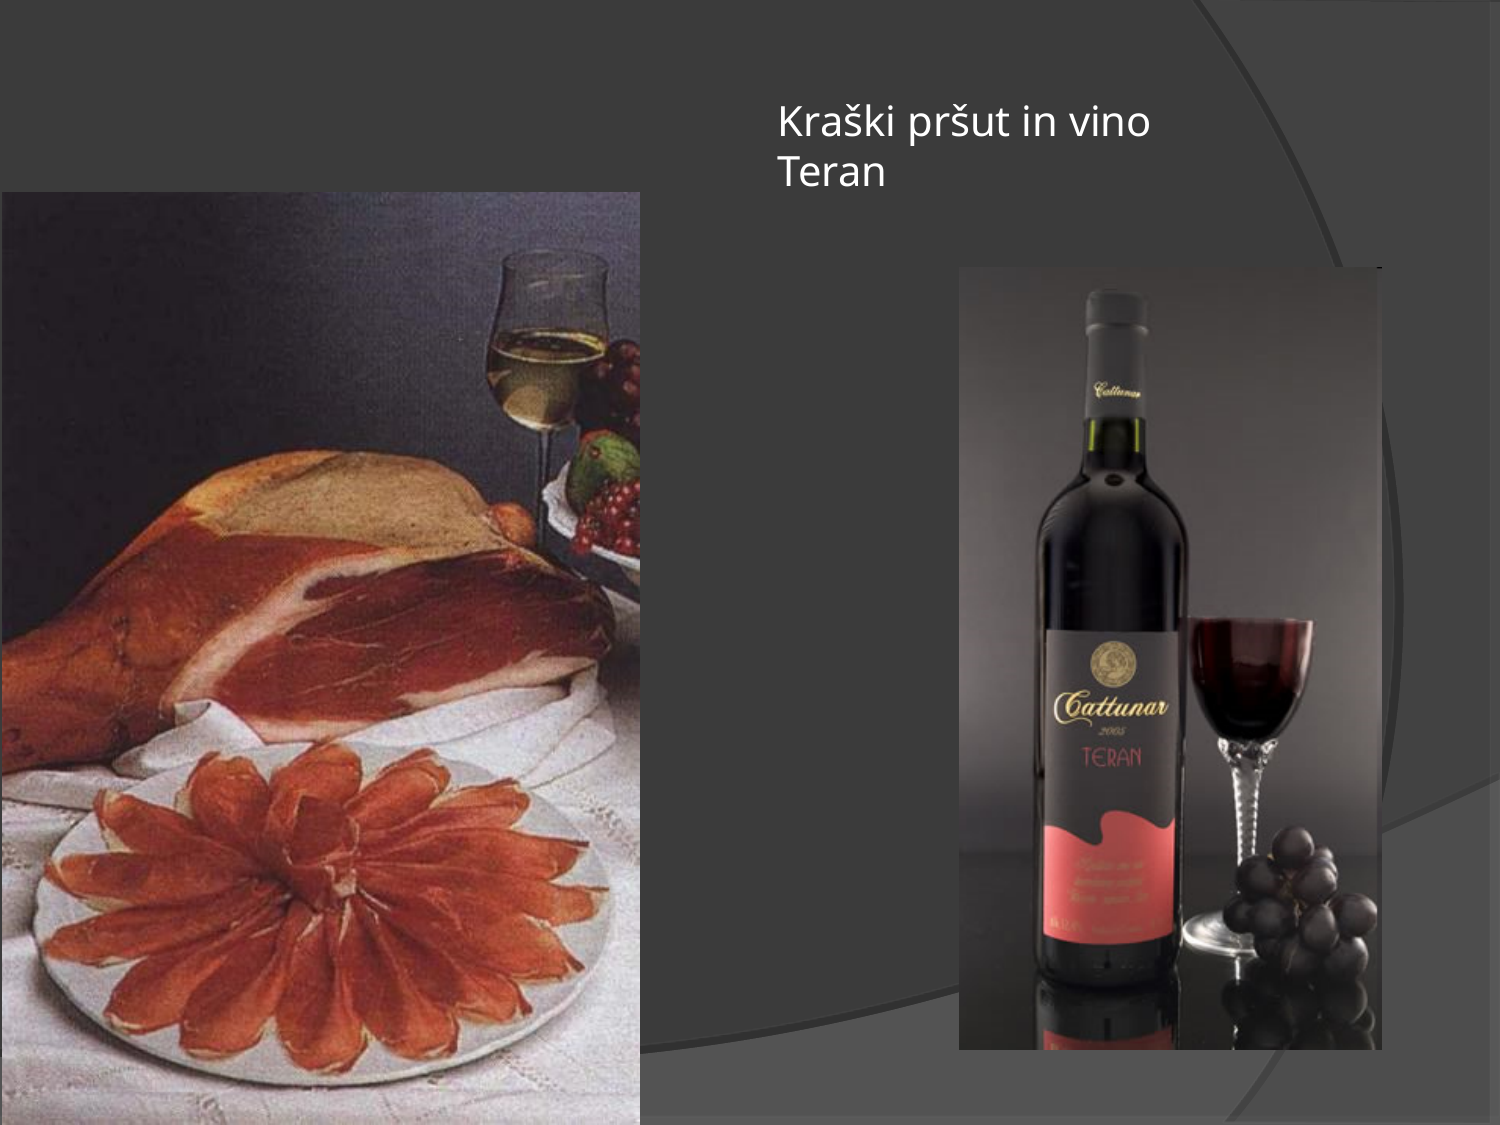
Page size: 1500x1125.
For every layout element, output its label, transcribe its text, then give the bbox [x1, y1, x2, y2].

picture [2, 192, 640, 1125]
text_box Kraški pršut in vino Teran [763, 87, 1201, 203]
picture [959, 267, 1382, 1050]
